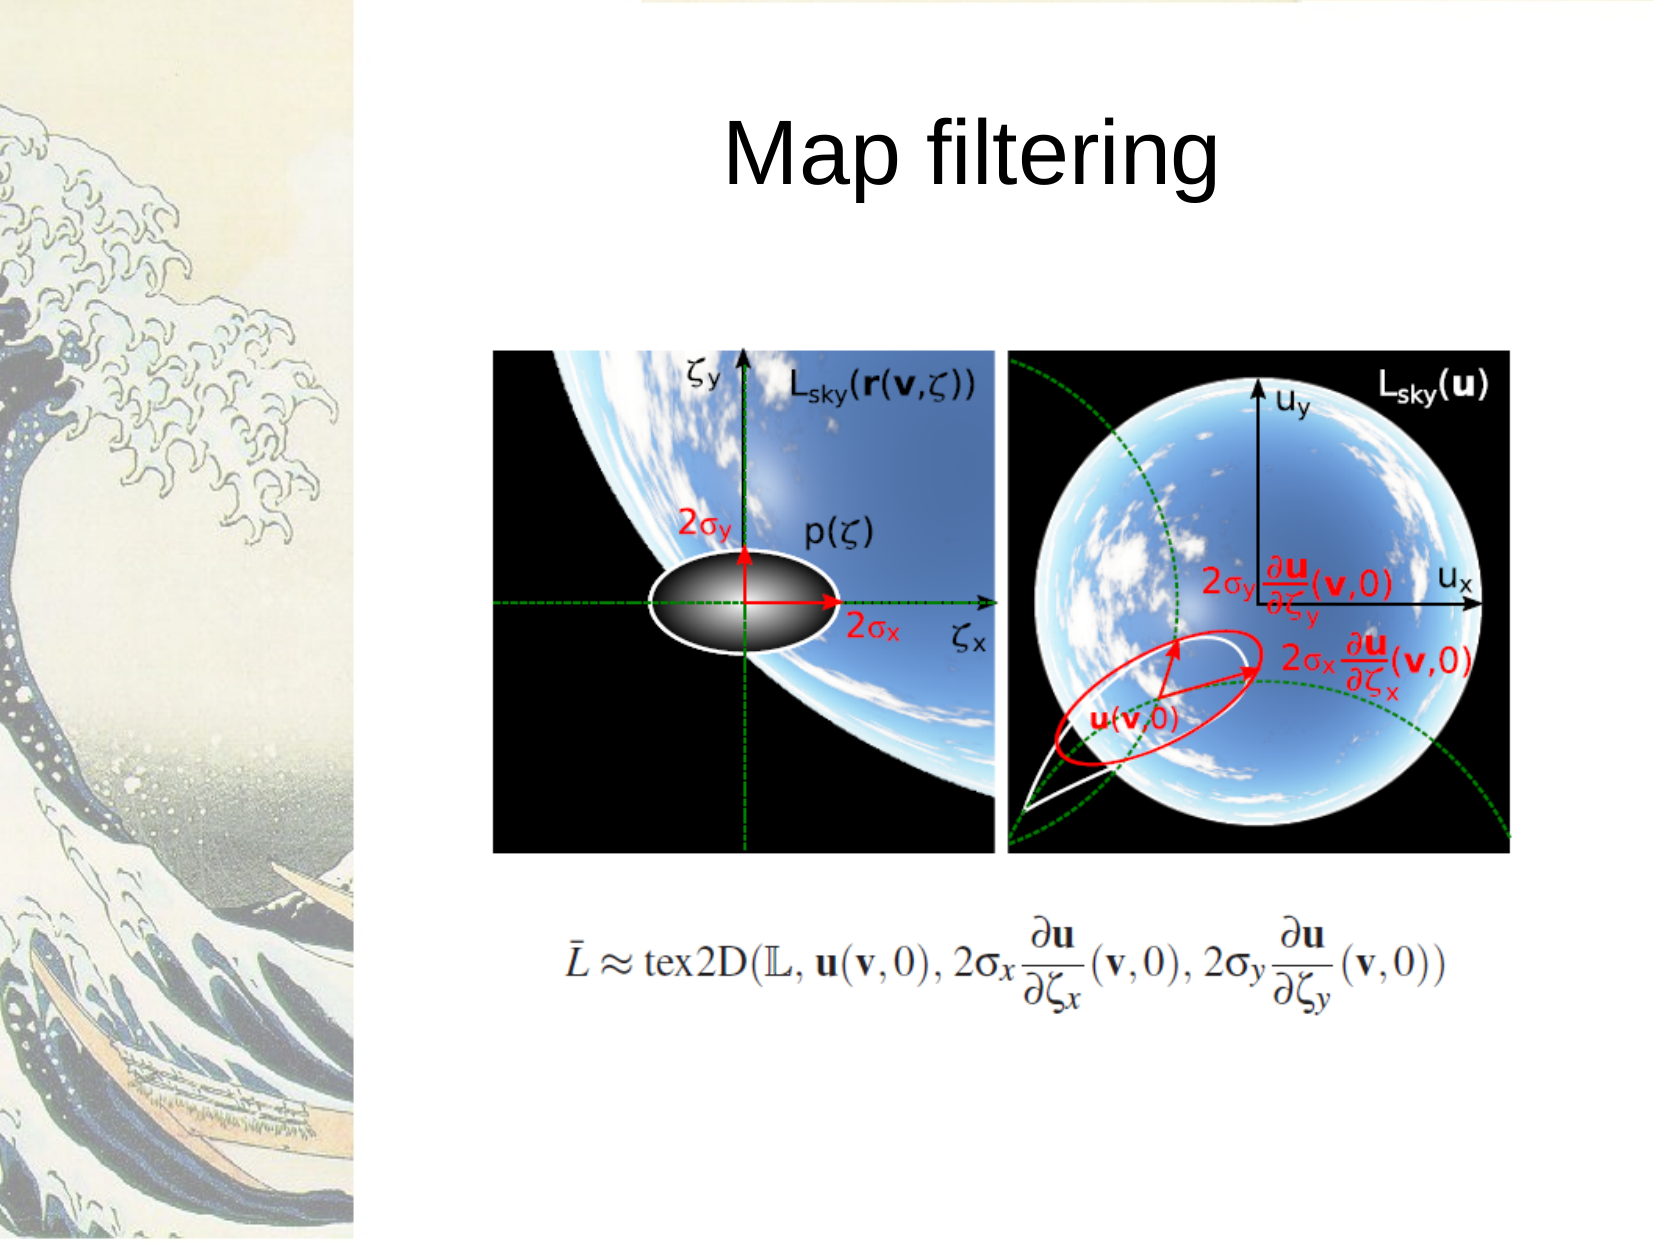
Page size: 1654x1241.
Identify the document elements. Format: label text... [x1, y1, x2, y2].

picture [0, 0, 1654, 1241]
title Map filtering [375, 49, 1571, 257]
